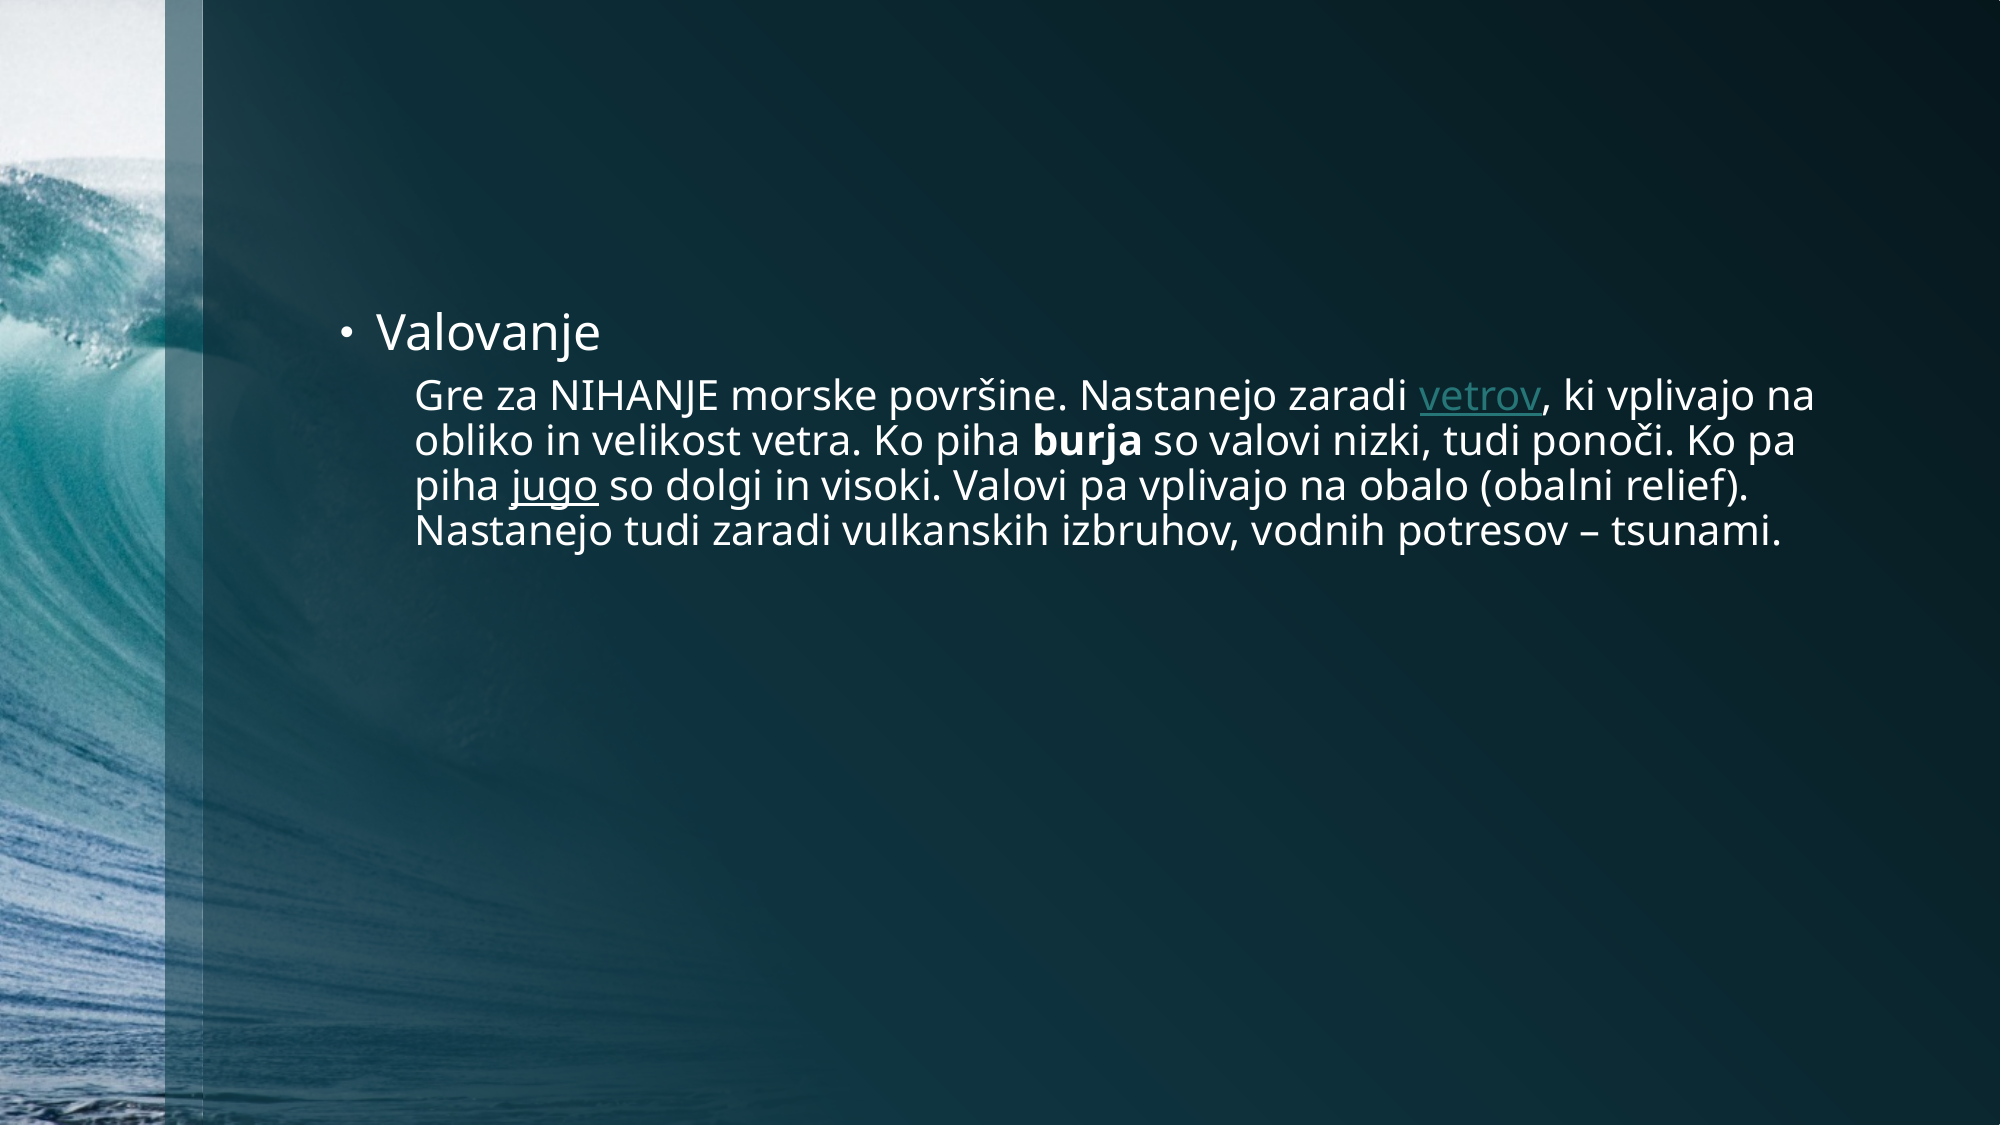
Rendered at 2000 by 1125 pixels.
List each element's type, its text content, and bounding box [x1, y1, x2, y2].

list Valovanje Gre za NIHANJE morske površine. Nastanejo zaradi vetrov, ki vplivajo na obliko in velikost vetra. Ko piha burja so valovi nizki, tudi ponoči. Ko pa piha jugo so dolgi in visoki. Valovi pa vplivajo na obalo (obalni relief). Nastanejo tudi zaradi vulkanskih izbruhov, vodnih potresov – tsunami. [324, 299, 1898, 941]
picture [0, 0, 2000, 1125]
